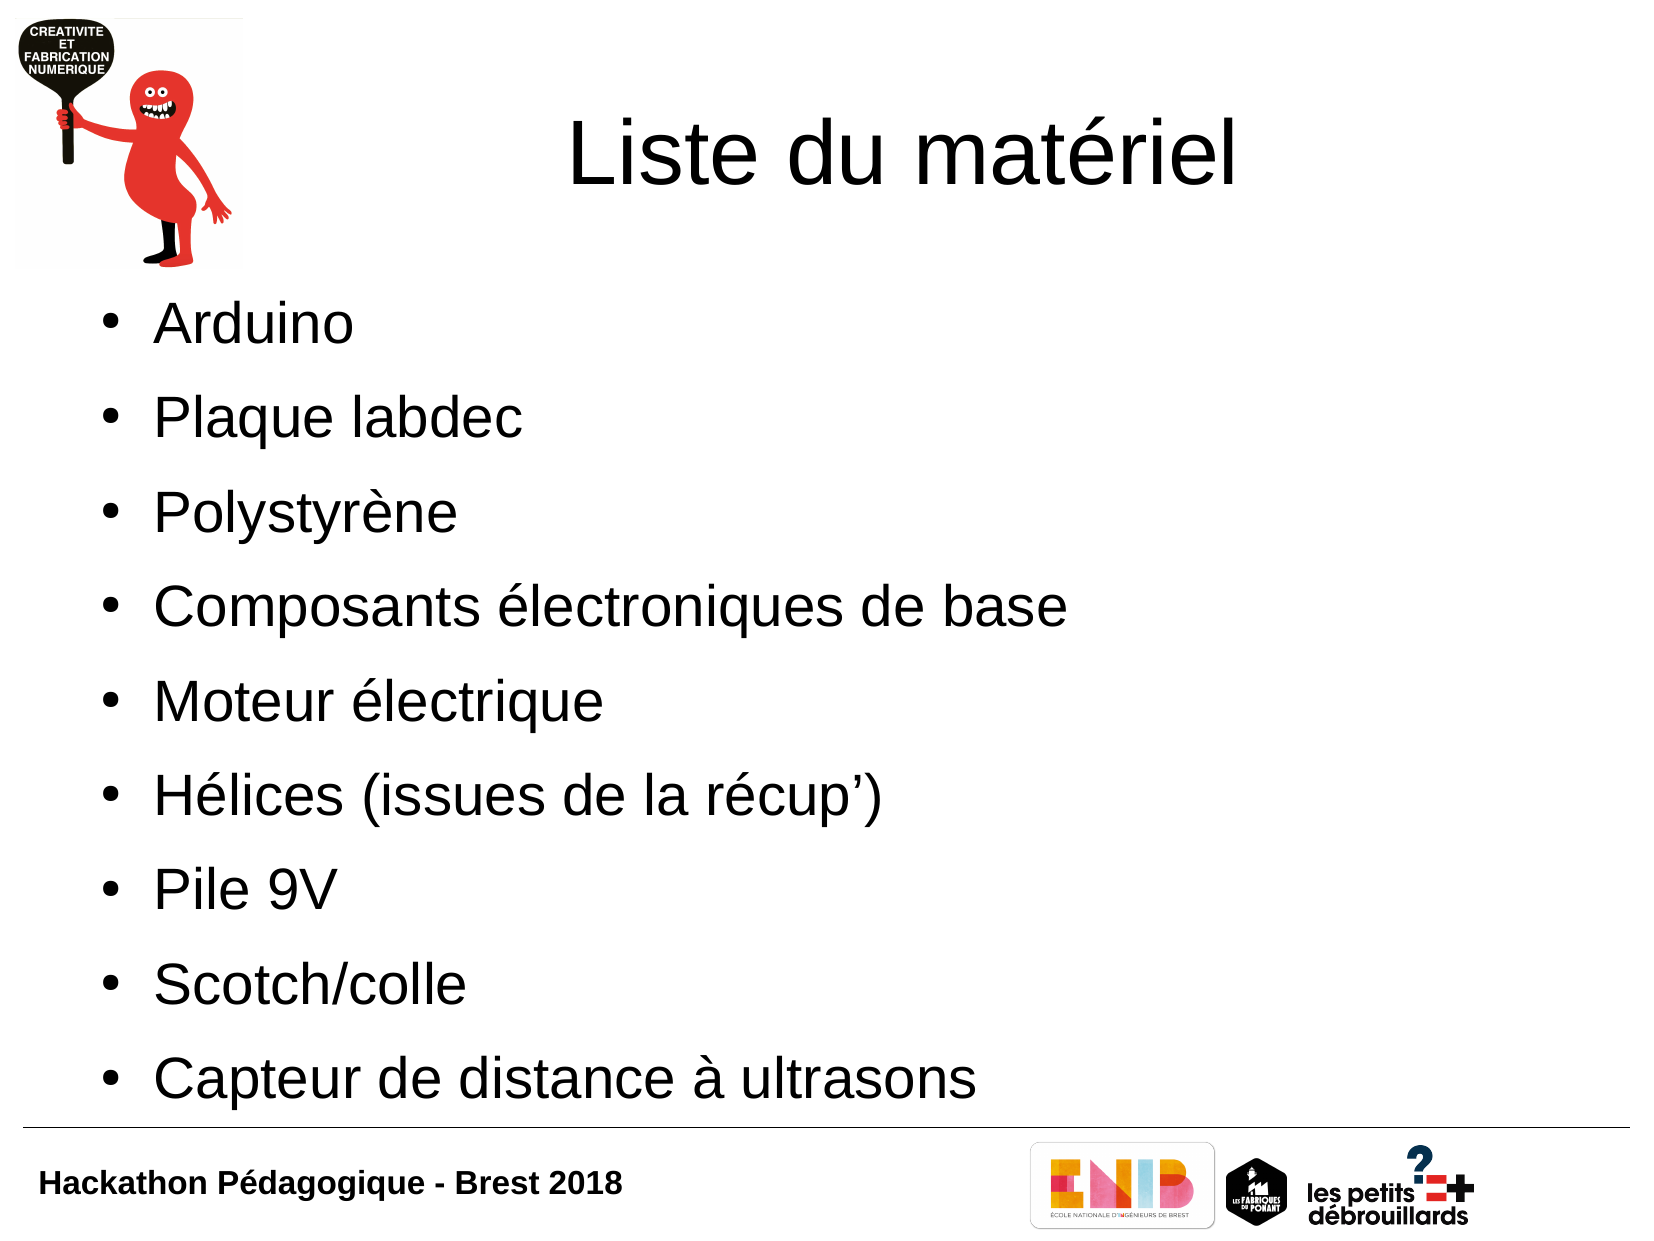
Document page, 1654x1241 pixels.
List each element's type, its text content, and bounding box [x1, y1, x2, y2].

picture [1308, 1145, 1474, 1225]
picture [1015, 1127, 1287, 1241]
text_box Hackathon Pédagogique - Brest 2018 [23, 1157, 945, 1210]
title Liste du matériel [236, 49, 1571, 257]
picture [15, 18, 243, 269]
list Arduino Plaque labdec Polystyrène Composants électroniques de base Moteur électrique Hélices (issues de la récup’) Pile 9V Scotch/colle Capteur de distance à ultrasons [82, 290, 1571, 1112]
